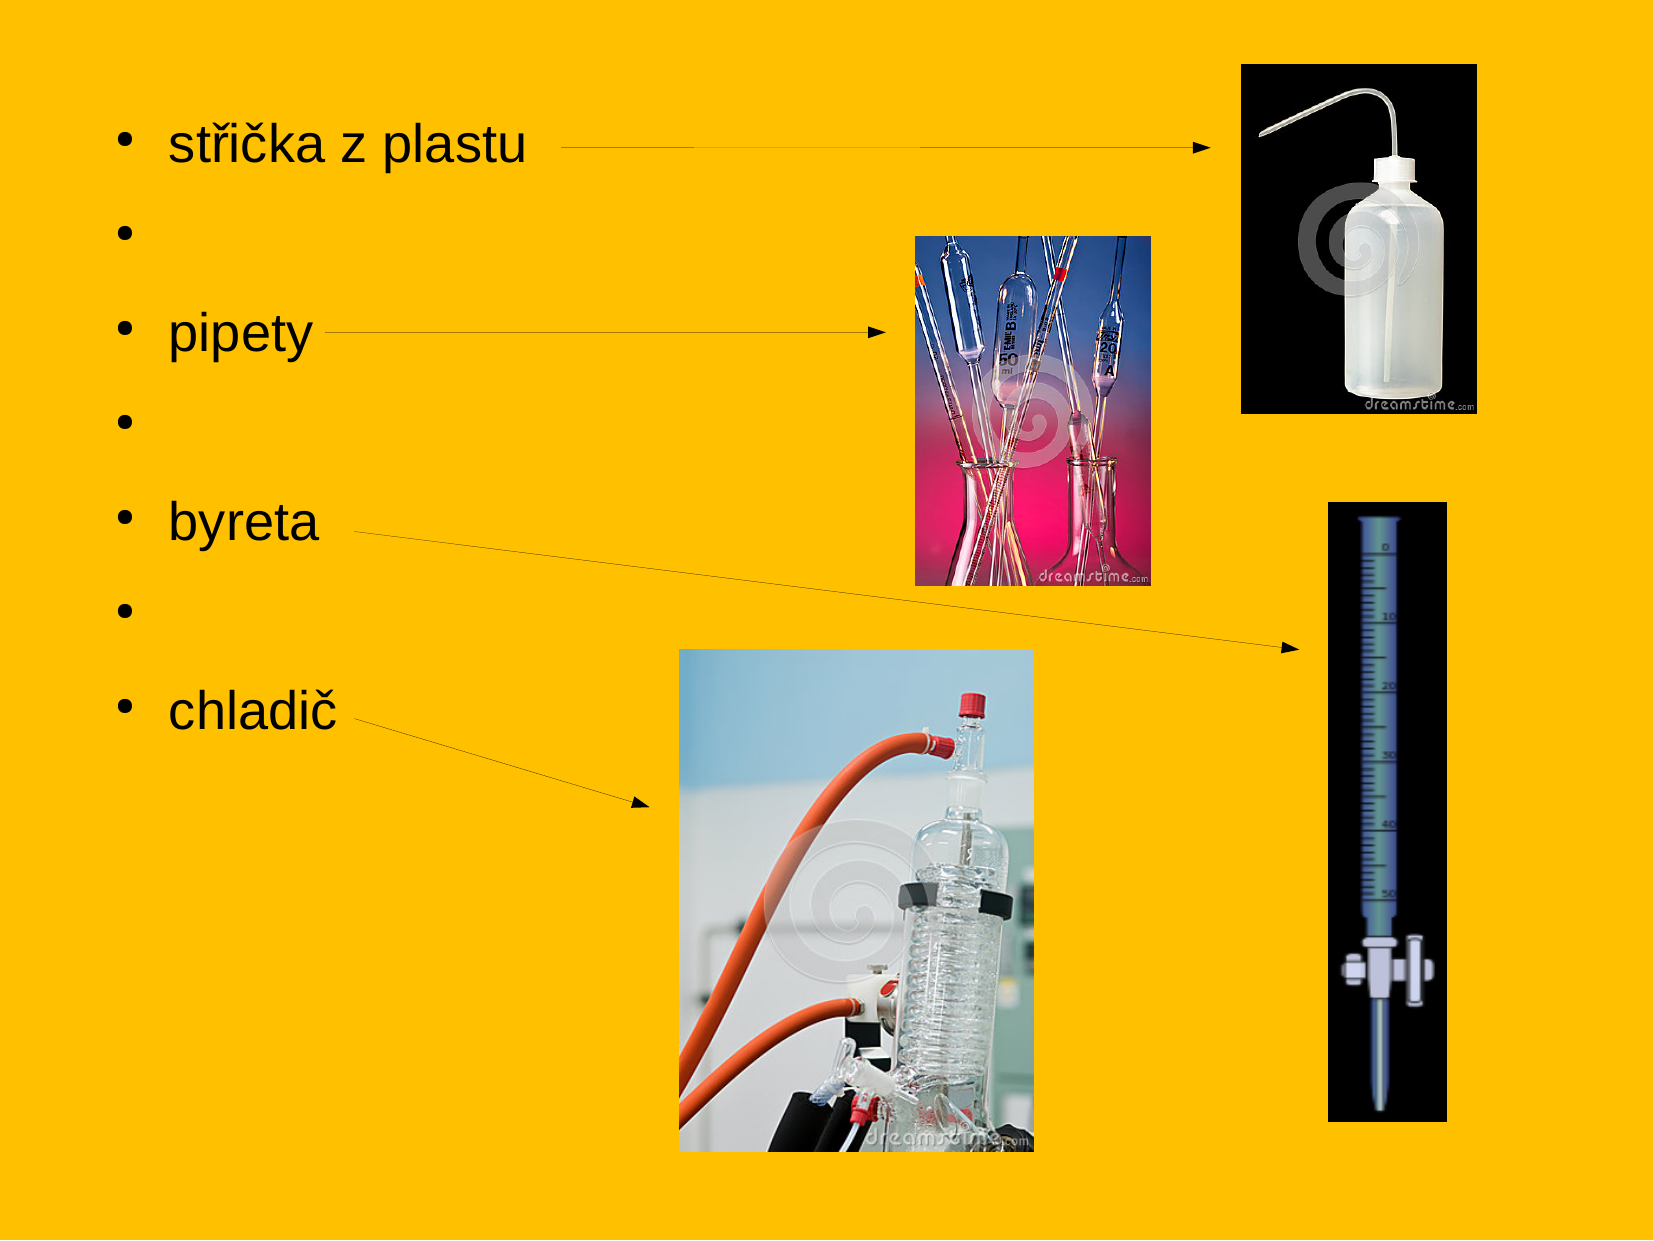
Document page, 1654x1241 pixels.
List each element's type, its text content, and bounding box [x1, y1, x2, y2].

picture [915, 236, 1151, 586]
picture [679, 649, 1034, 1152]
picture [1328, 502, 1447, 1123]
list střička z plastu pipety byreta chladič [80, 108, 1569, 1182]
picture [1241, 64, 1477, 414]
